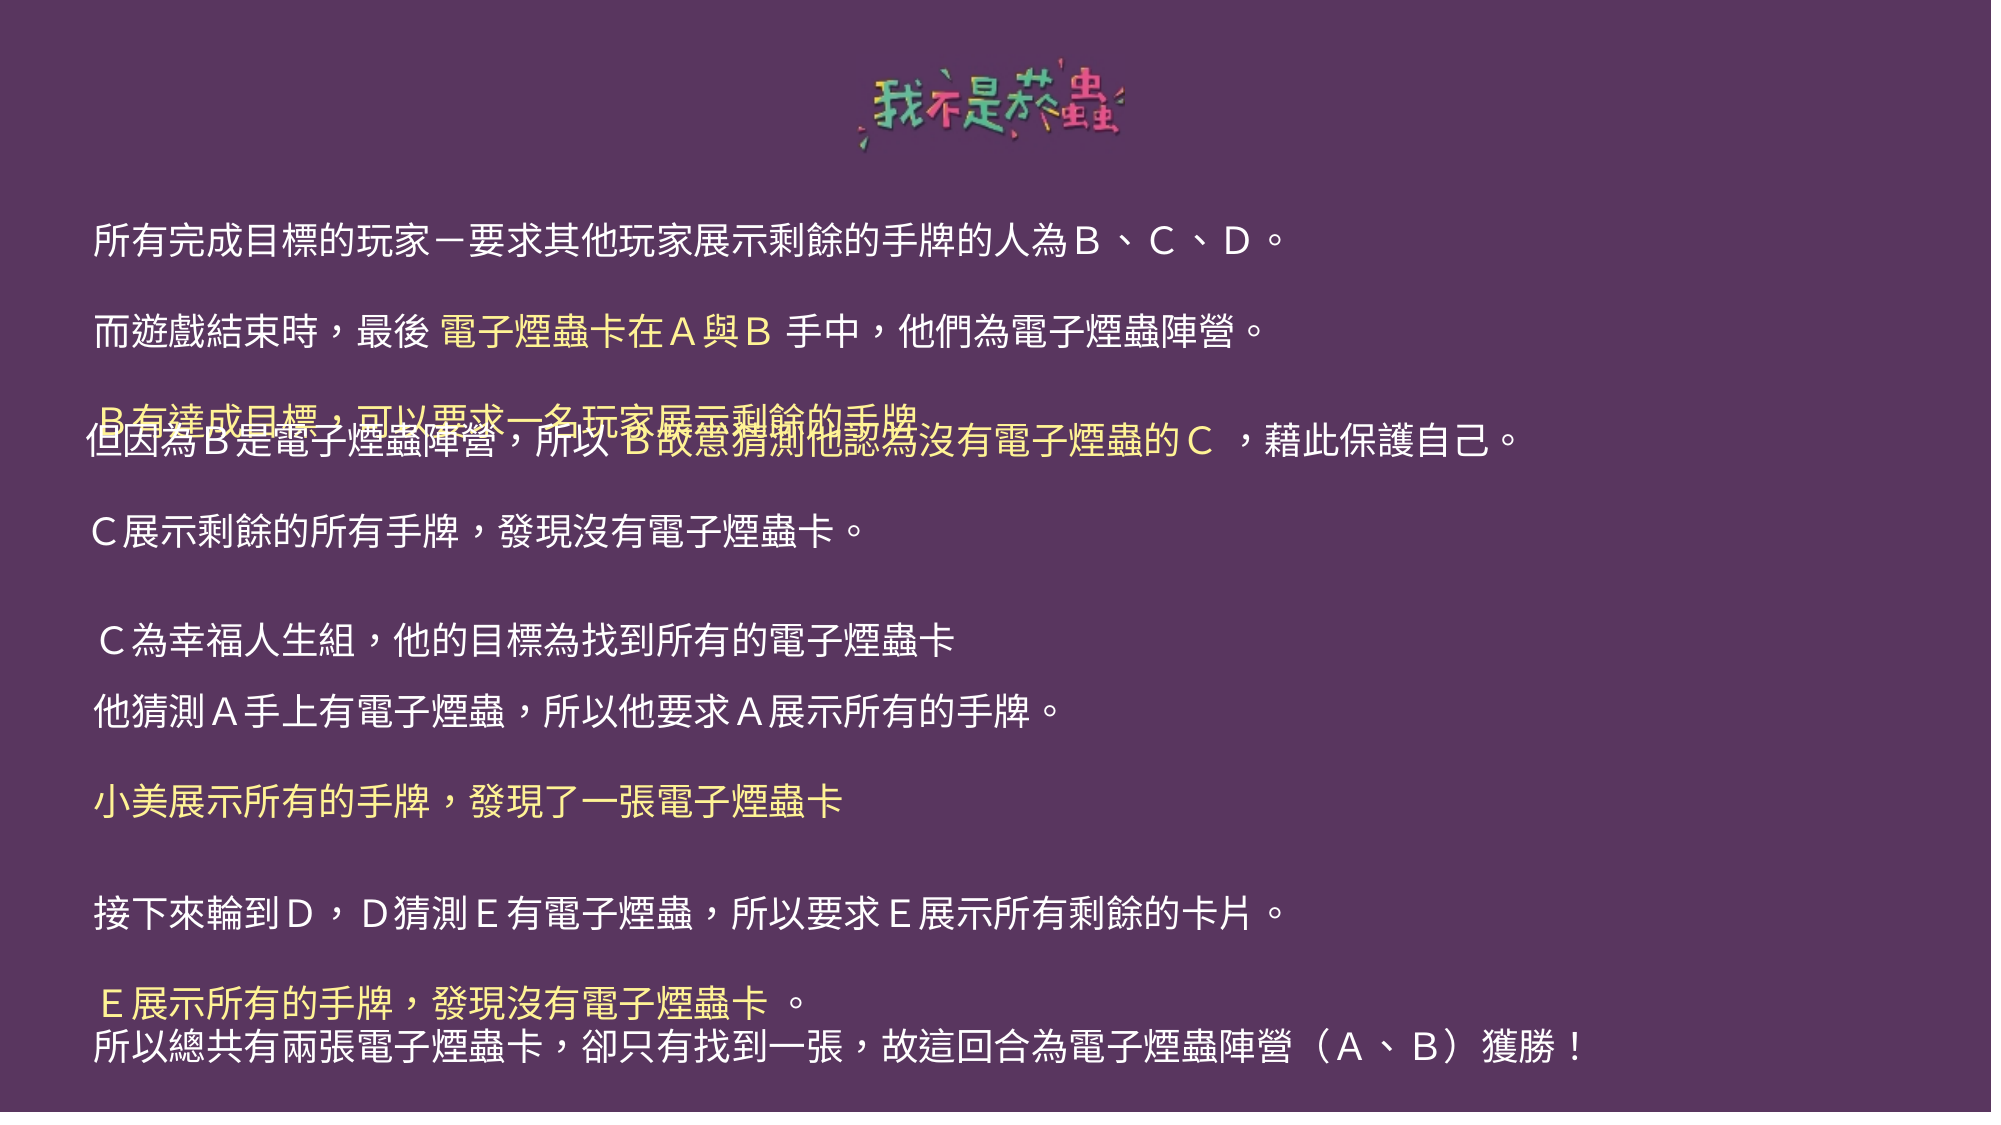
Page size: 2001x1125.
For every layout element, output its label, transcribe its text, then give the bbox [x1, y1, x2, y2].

text_box 所以總共有兩張電子煙蟲卡，卻只有找到一張，故這回合為電子煙蟲陣營（Ａ、Ｂ）獲勝！ [93, 1022, 1594, 1076]
text_box 所有完成目標的玩家－要求其他玩家展示剩餘的手牌的人為Ｂ、Ｃ、Ｄ。 而遊戲結束時，最後 電子煙蟲卡在Ａ與Ｂ 手中，他們為電子煙蟲陣營。 Ｂ有達成目標，可以要求一名玩家展示剩餘的手牌 [93, 216, 1294, 416]
text_box [0, 0, 2000, 1125]
picture [856, 54, 1125, 155]
text_box 但因為Ｂ是電子煙蟲陣營，所以 Ｂ故意猜測他認為沒有電子煙蟲的Ｃ ，藉此保護自己。 Ｃ展示剩餘的所有手牌，發現沒有電子煙蟲卡。 [85, 416, 1528, 560]
text_box Ｃ為幸福人生組，他的目標為找到所有的電子煙蟲卡 [93, 616, 957, 670]
text_box 他猜測Ａ手上有電子煙蟲，所以他要求Ａ展示所有的手牌。 小美展示所有的手牌，發現了一張電子煙蟲卡 [93, 687, 1069, 831]
text_box 接下來輪到Ｄ，Ｄ猜測Ｅ有電子煙蟲，所以要求Ｅ展示所有剩餘的卡片。 Ｅ展示所有的手牌，發現沒有電子煙蟲卡 。 [93, 889, 1294, 1022]
